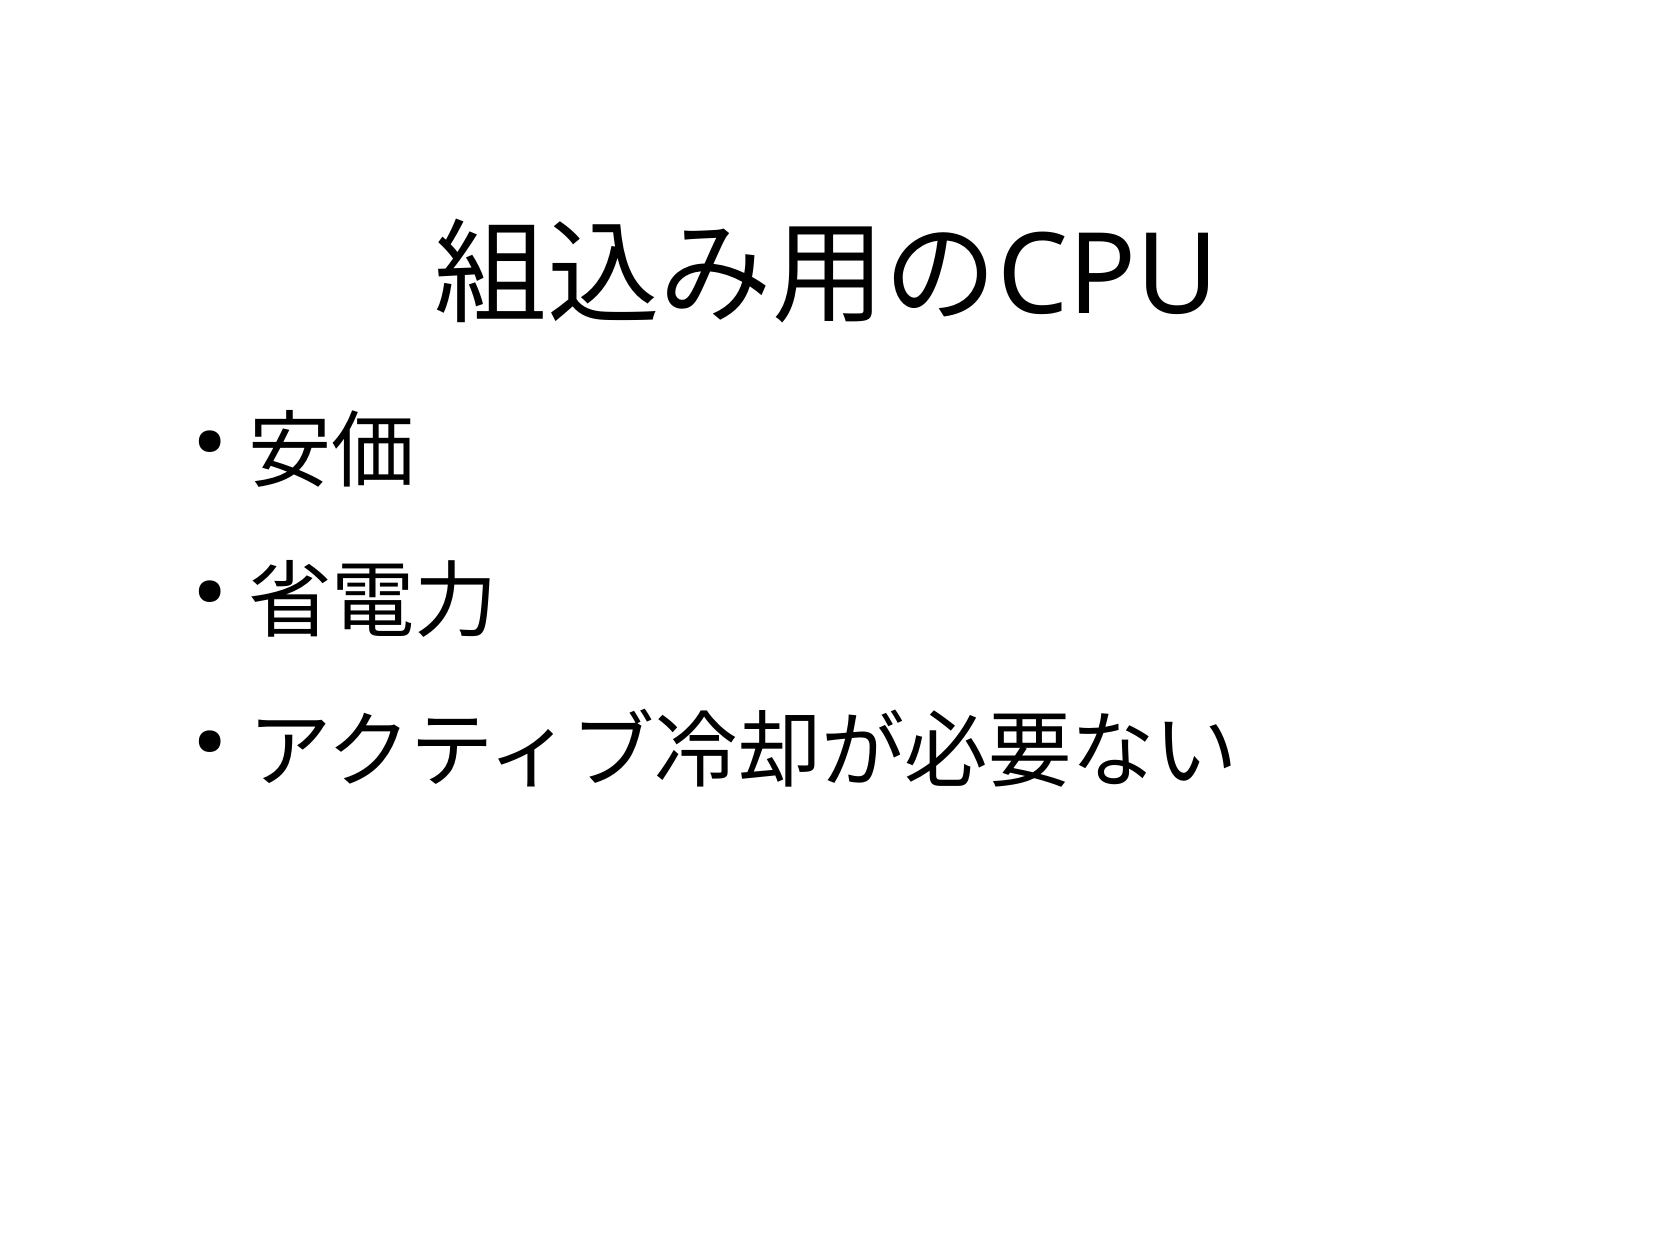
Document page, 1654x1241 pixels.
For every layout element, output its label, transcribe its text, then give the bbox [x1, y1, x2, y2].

list 安価 省電力 アクティブ冷却が必要ない [177, 383, 1571, 1104]
title 組込み用のCPU [82, 161, 1571, 369]
